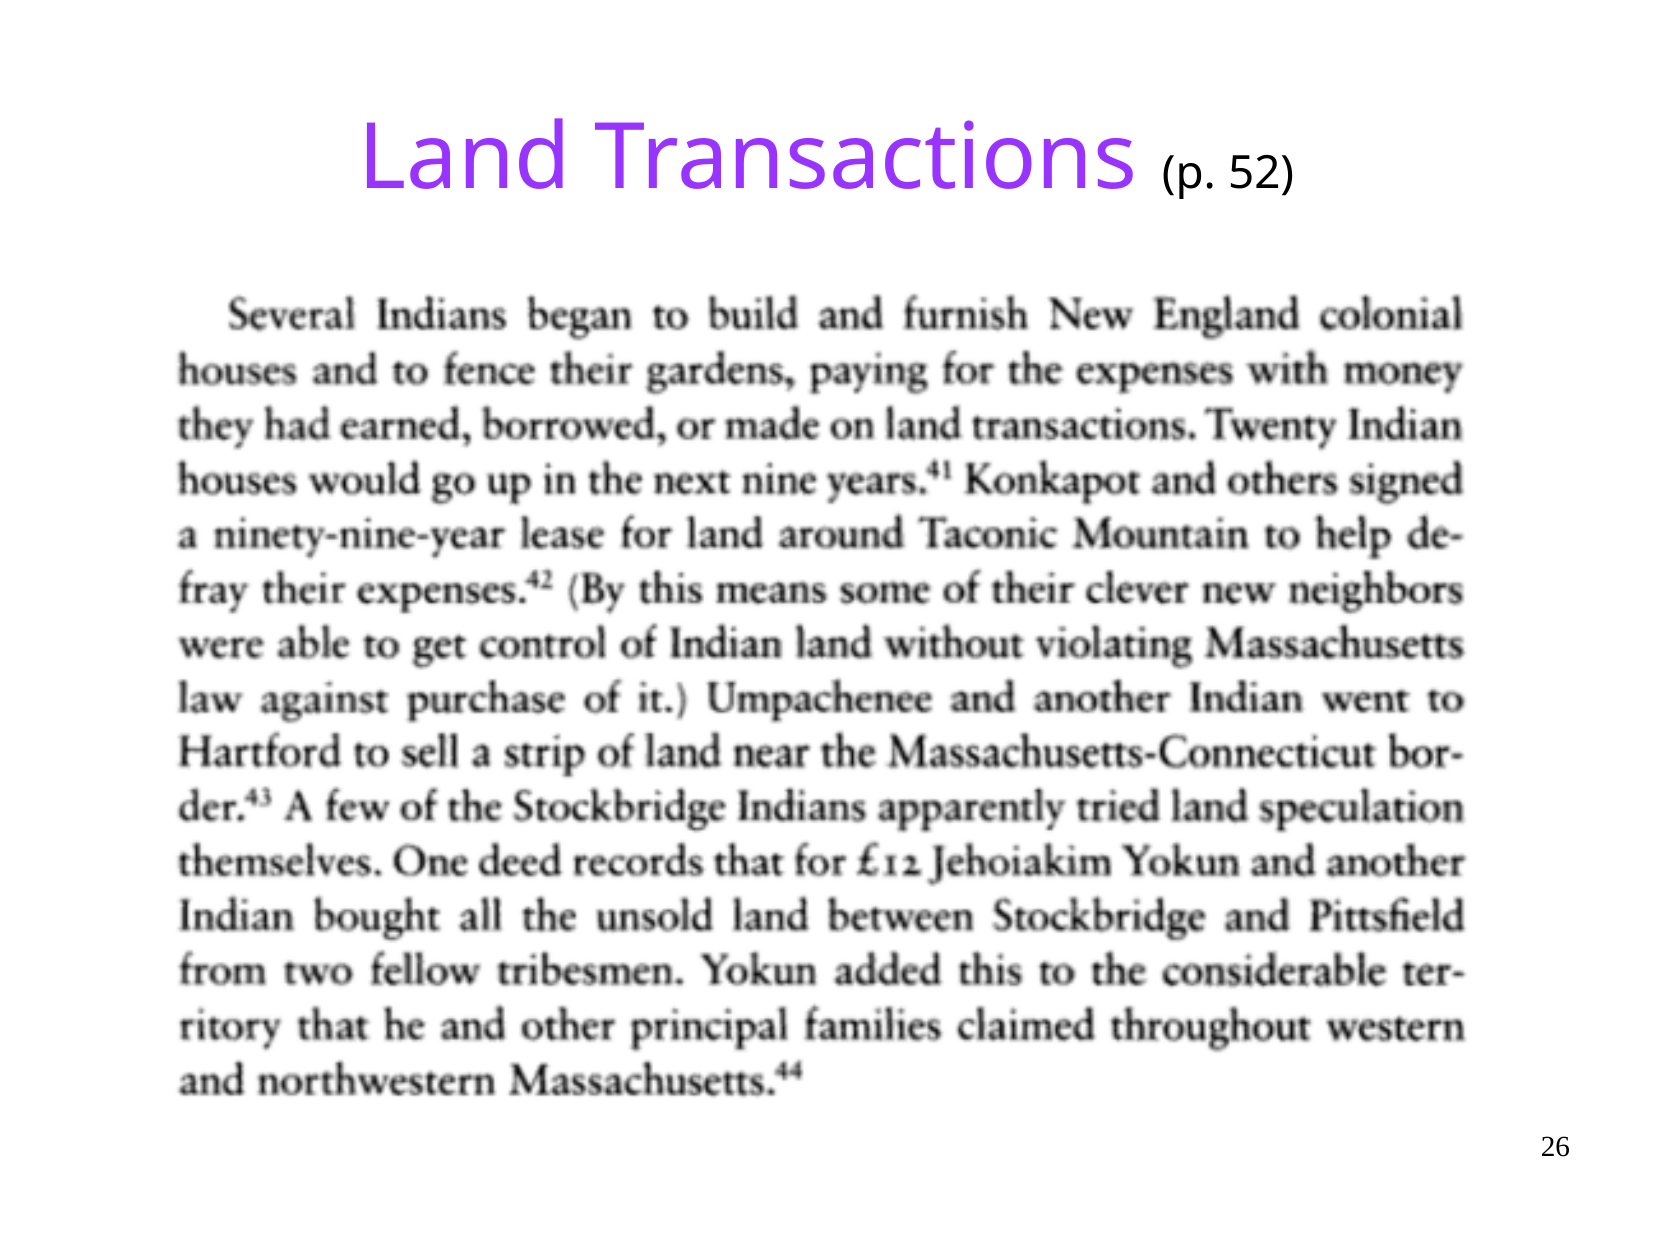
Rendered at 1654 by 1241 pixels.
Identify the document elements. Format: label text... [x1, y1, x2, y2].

picture [145, 290, 1508, 1109]
title Land Transactions (p. 52) [82, 49, 1571, 257]
